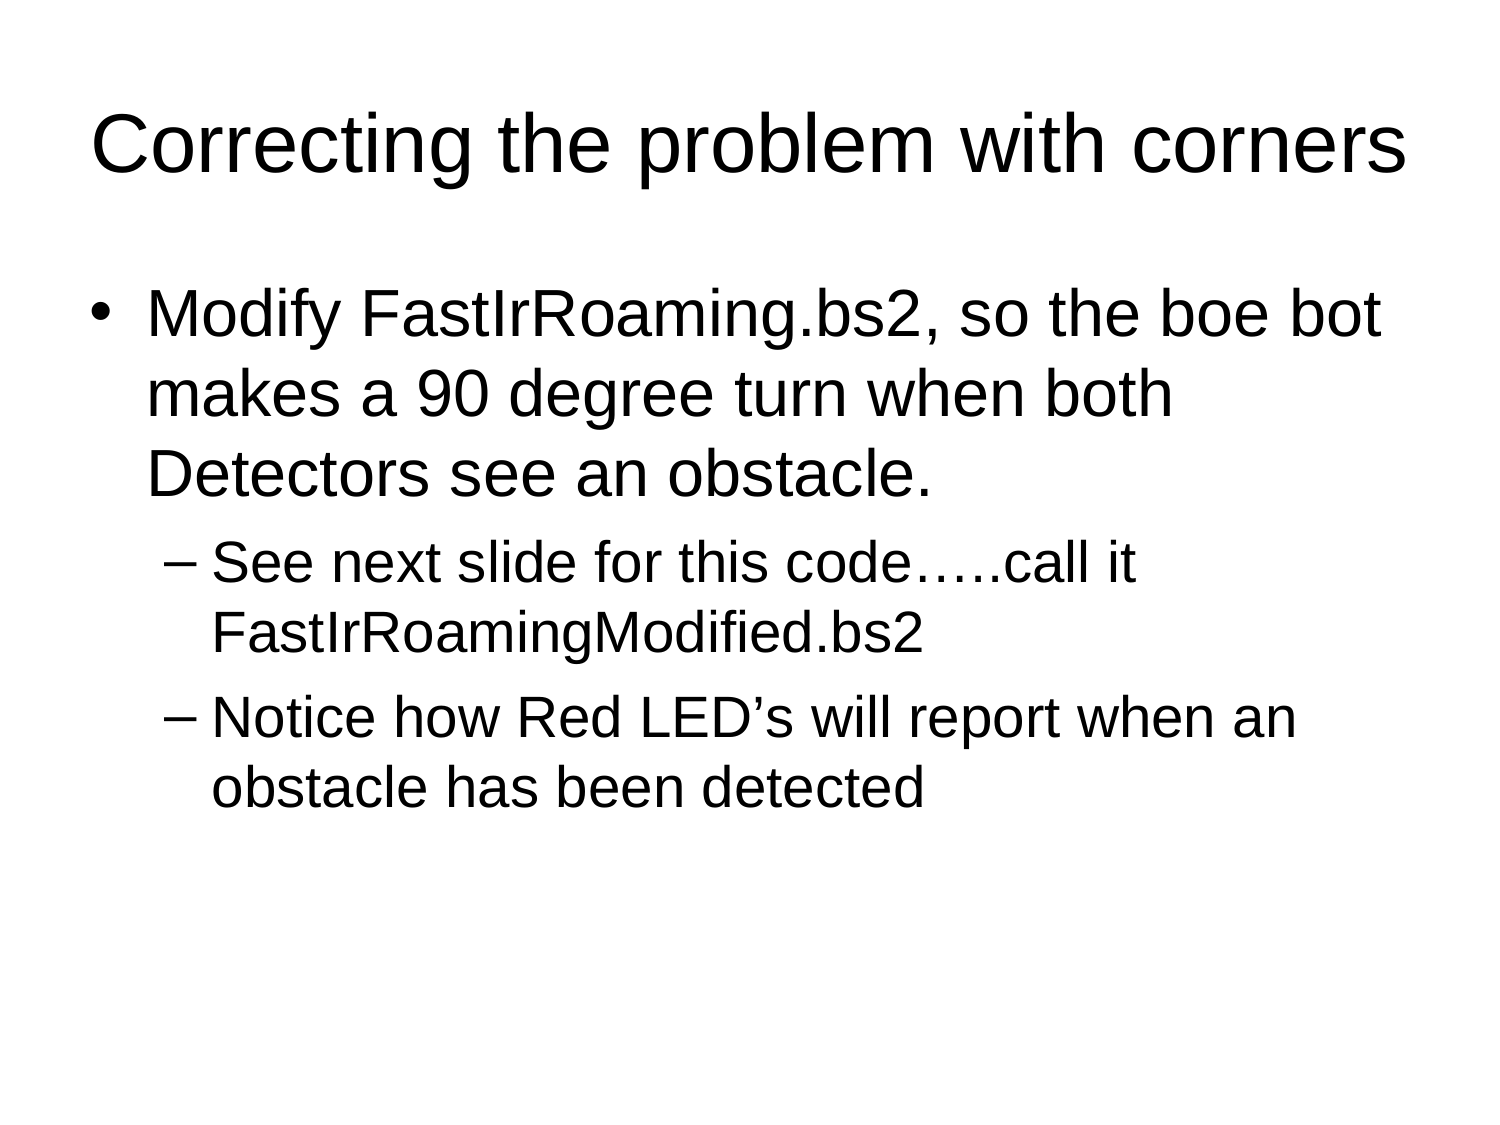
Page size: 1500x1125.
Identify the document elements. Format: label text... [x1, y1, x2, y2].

title Correcting the problem with corners [75, 45, 1426, 233]
list Modify FastIrRoaming.bs2, so the boe bot makes a 90 degree turn when both Detectors see an obstacle. See next slide for this code…..call it FastIrRoamingModified.bs2 Notice how Red LED’s will report when an obstacle has been detected [75, 262, 1426, 1006]
